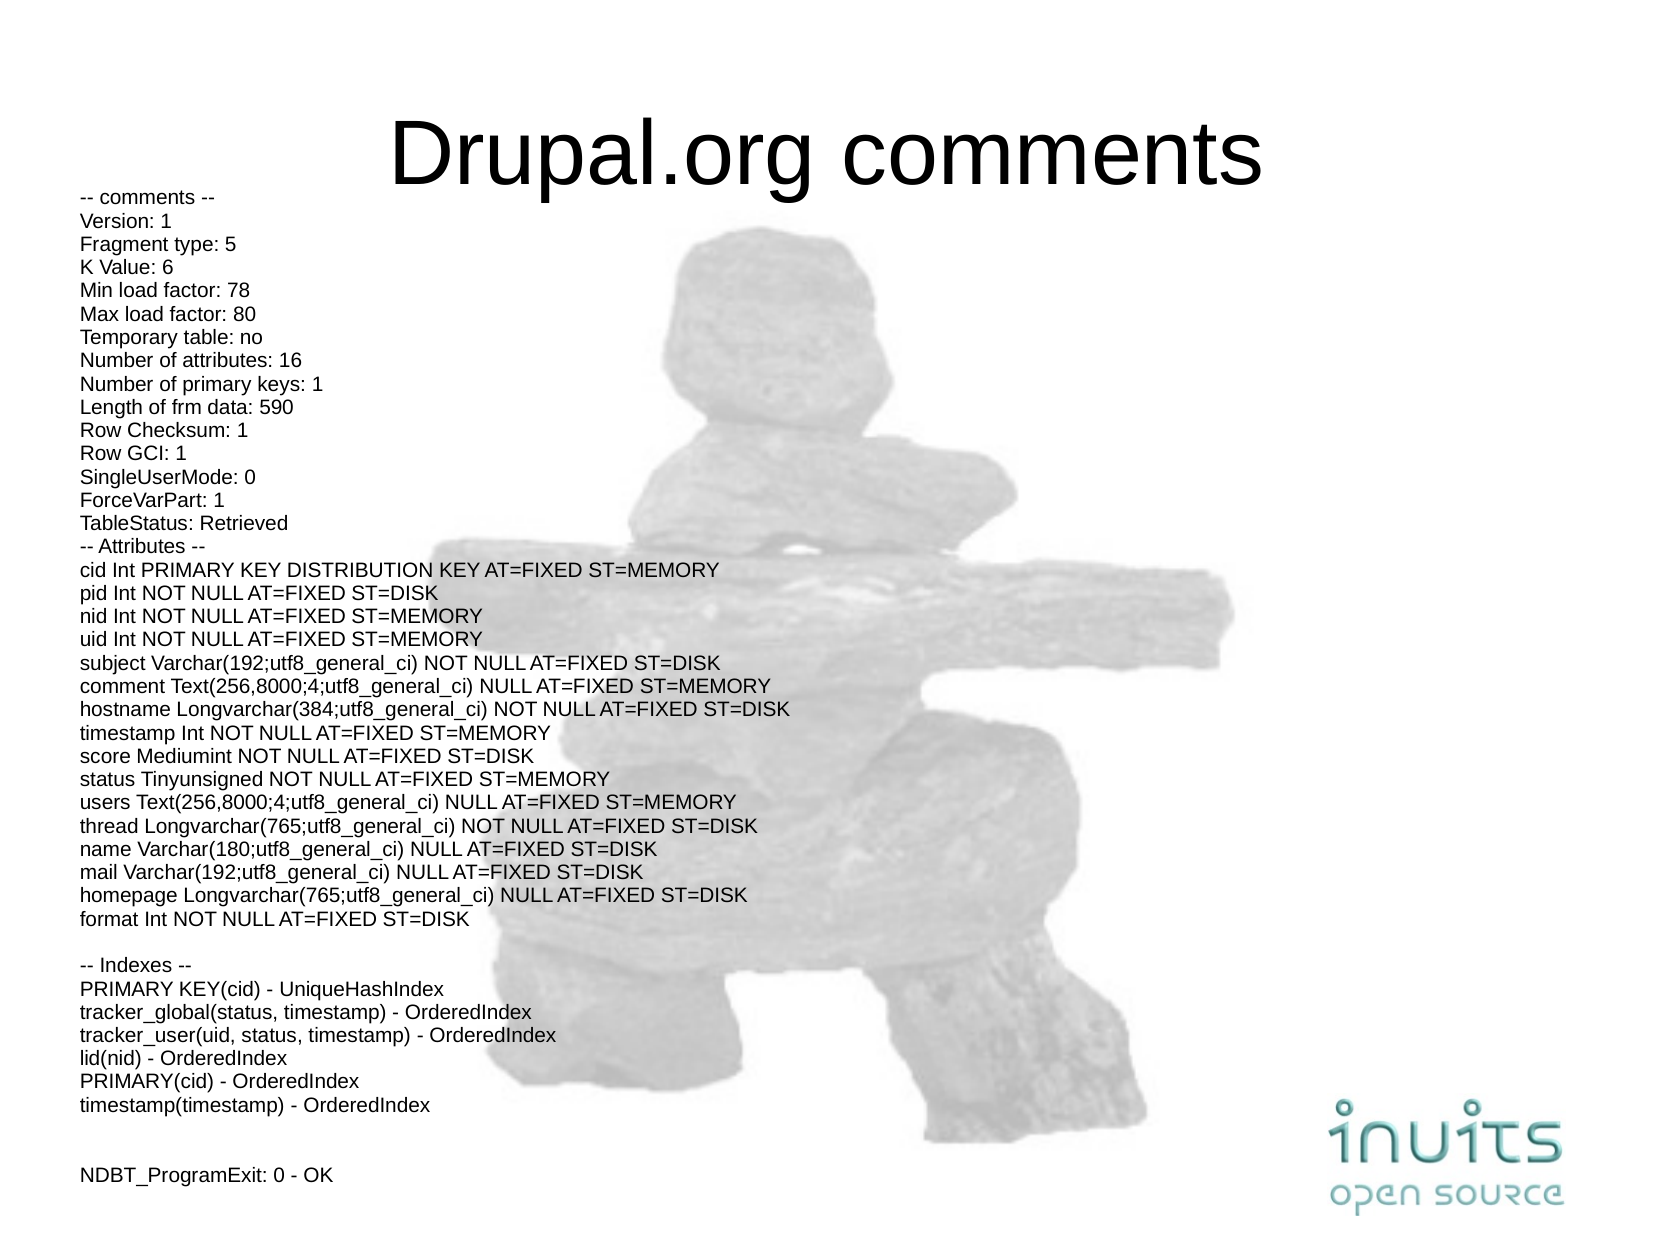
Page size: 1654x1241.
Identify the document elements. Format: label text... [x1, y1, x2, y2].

title Drupal.org comments [82, 49, 1571, 257]
subtitle -- comments -- Version: 1 Fragment type: 5 K Value: 6 Min load factor: 78 Max load factor: 80 Temporary table: no Number of attributes: 16 Number of primary keys: 1 Length of frm data: 590 Row Checksum: 1 Row GCI: 1 SingleUserMode: 0 ForceVarPart: 1 TableStatus: Retrieved -- Attributes -- cid Int PRIMARY KEY DISTRIBUTION KEY AT=FIXED ST=MEMORY pid Int NOT NULL AT=FIXED ST=DISK nid Int NOT NULL AT=FIXED ST=MEMORY uid Int NOT NULL AT=FIXED ST=MEMORY subject Varchar(192;utf8_general_ci) NOT NULL AT=FIXED ST=DISK comment Text(256,8000;4;utf8_general_ci) NULL AT=FIXED ST=MEMORY hostname Longvarchar(384;utf8_general_ci) NOT NULL AT=FIXED ST=DISK timestamp Int NOT NULL AT=FIXED ST=MEMORY score Mediumint NOT NULL AT=FIXED ST=DISK status Tinyunsigned NOT NULL AT=FIXED ST=MEMORY users Text(256,8000;4;utf8_general_ci) NULL AT=FIXED ST=MEMORY thread Longvarchar(765;utf8_general_ci) NOT NULL AT=FIXED ST=DISK name Varchar(180;utf8_general_ci) NULL AT=FIXED ST=DISK mail Varchar(192;utf8_general_ci) NULL AT=FIXED ST=DISK homepage Longvarchar(765;utf8_general_ci) NULL AT=FIXED ST=DISK format Int NOT NULL AT=FIXED ST=DISK -- Indexes -- PRIMARY KEY(cid) - UniqueHashIndex tracker_global(status, timestamp) - OrderedIndex tracker_user(uid, status, timestamp) - OrderedIndex lid(nid) - OrderedIndex PRIMARY(cid) - OrderedIndex timestamp(timestamp) - OrderedIndex NDBT_ProgramExit: 0 - OK [79, 186, 1568, 1210]
picture [1327, 1210, 1566, 1216]
